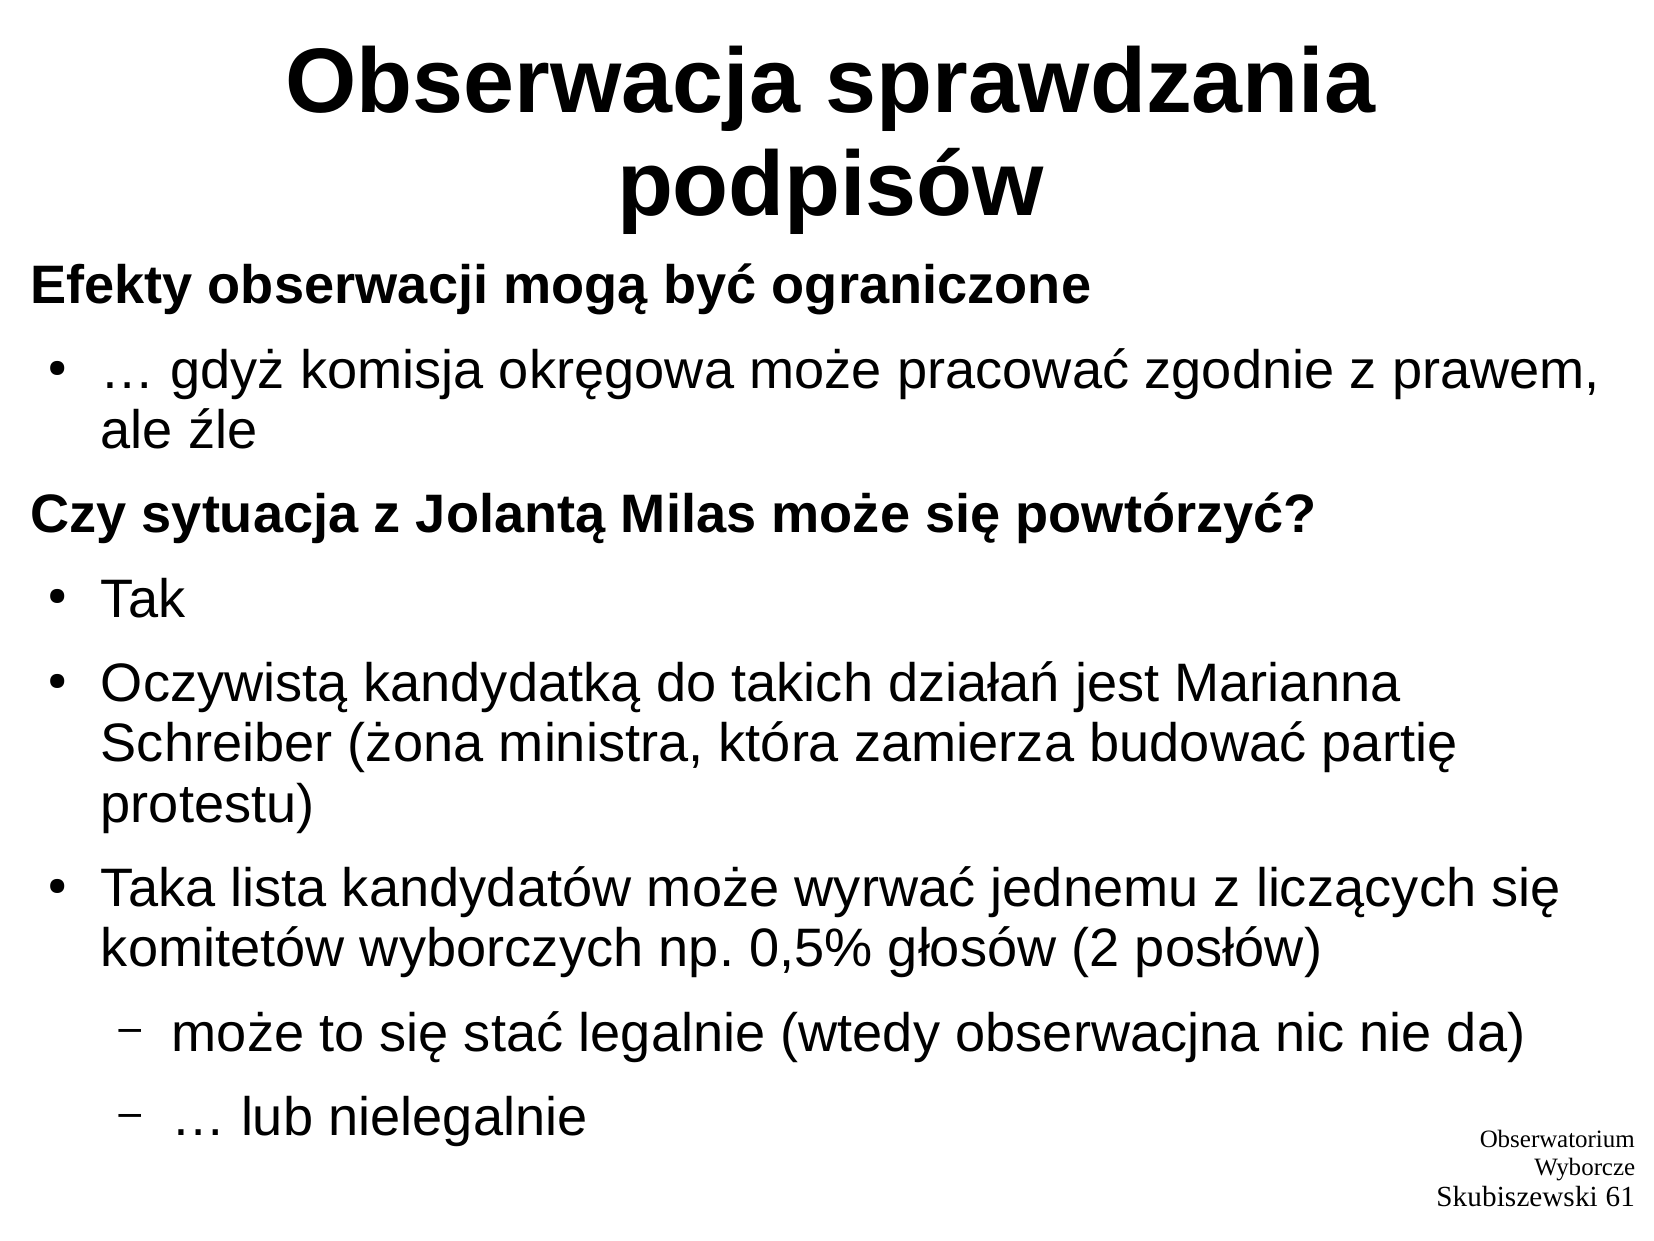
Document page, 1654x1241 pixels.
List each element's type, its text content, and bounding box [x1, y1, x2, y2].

title Obserwacja sprawdzania podpisów [86, 30, 1576, 236]
list Efekty obserwacji mogą być ograniczone … gdyż komisja okręgowa może pracować zgodnie z prawem, ale źle Czy sytuacja z Jolantą Milas może się powtórzyć? Tak Oczywistą kandydatką do takich działań jest Marianna Schreiber (żona ministra, która zamierza budować partię protestu) Taka lista kandydatów może wyrwać jednemu z liczących się komitetów wyborczych np. 0,5% głosów (2 posłów) może to się stać legalnie (wtedy obserwacjna nic nie da) … lub nielegalnie [30, 255, 1621, 1216]
